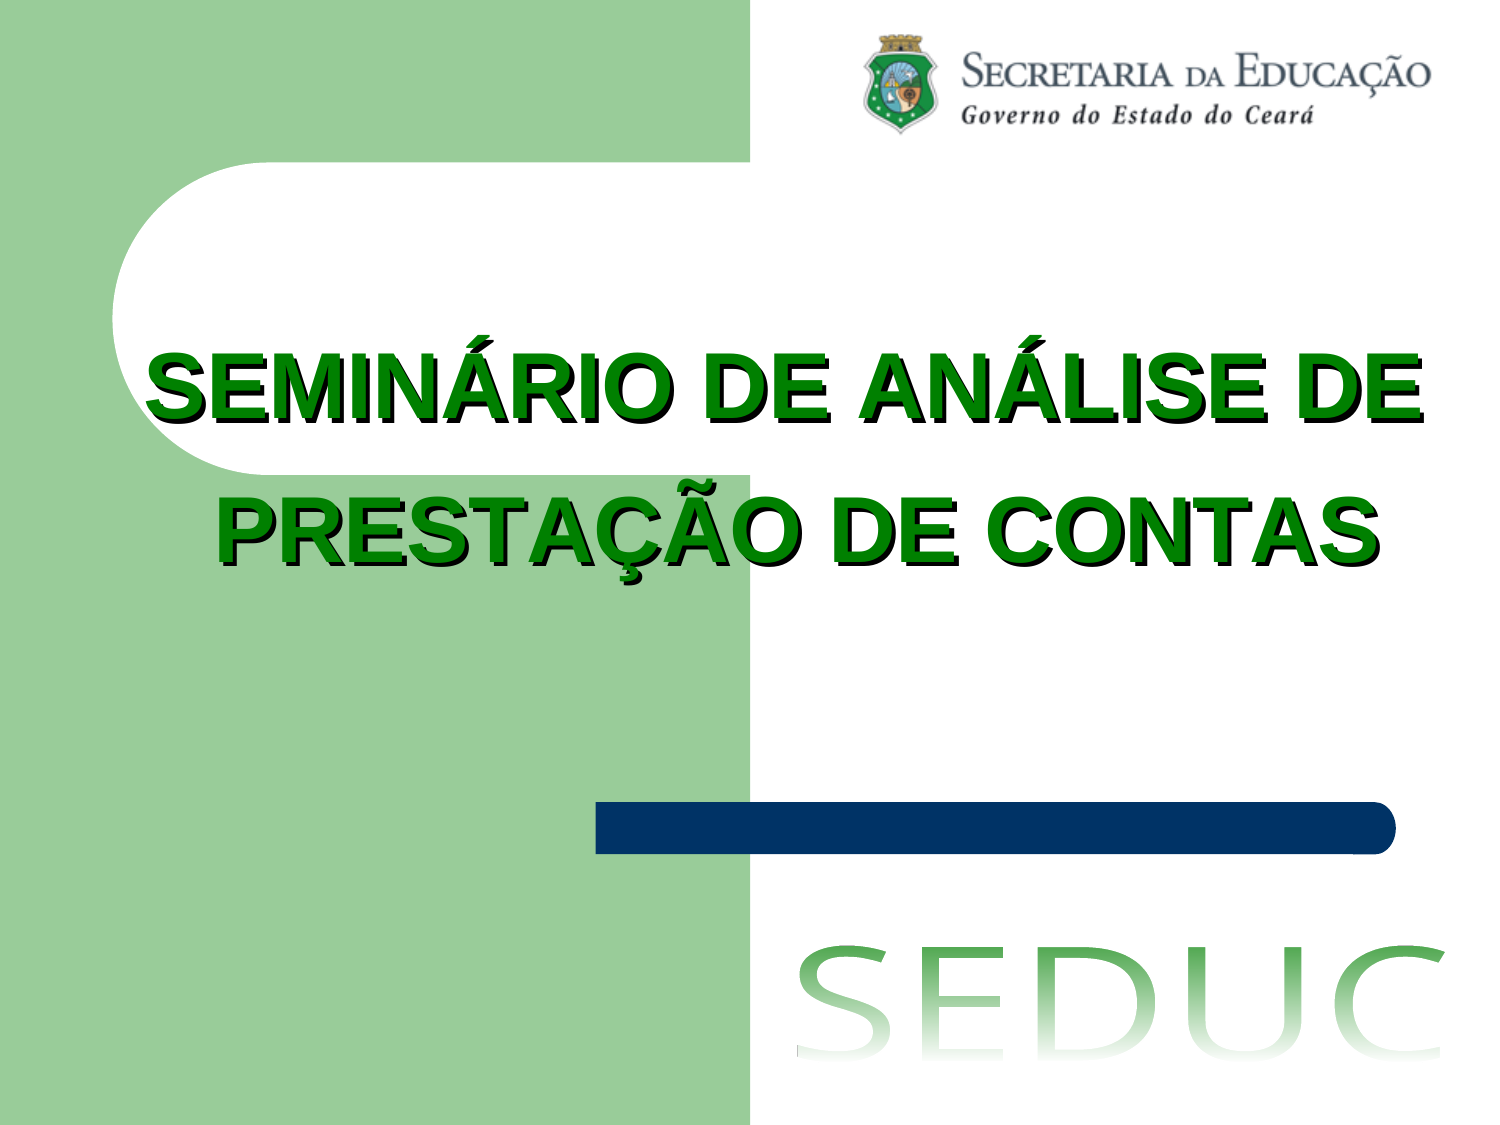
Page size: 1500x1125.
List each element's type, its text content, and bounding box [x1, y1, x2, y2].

picture [848, 22, 1447, 148]
text_box SEDUC [796, 944, 891, 1063]
text_box SEMINÁRIO DE ANÁLISE DE PRESTAÇÃO DE CONTAS [118, 236, 1477, 650]
text_box SEDUC [920, 946, 1005, 1062]
text_box SEDUC [1333, 944, 1447, 1063]
text_box SEDUC [1036, 946, 1157, 1062]
text_box SEDUC [1187, 946, 1303, 1063]
